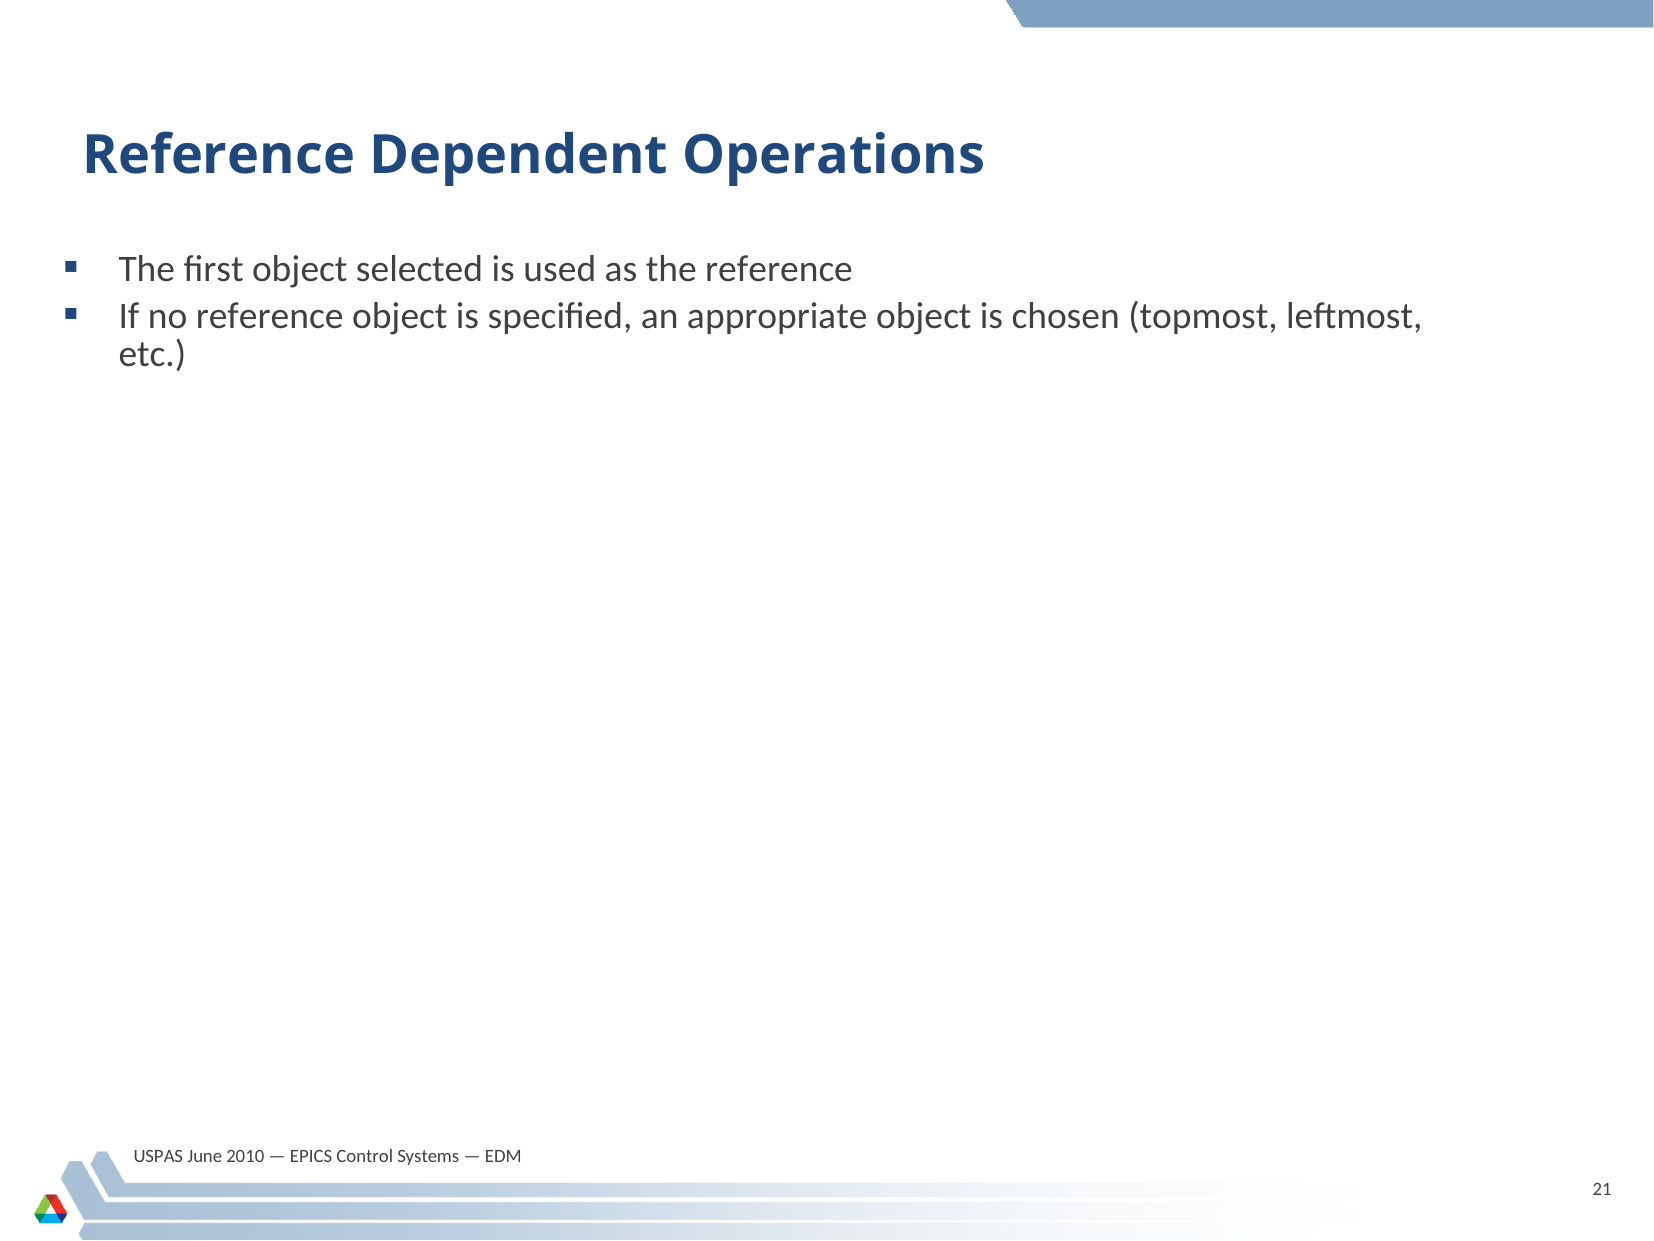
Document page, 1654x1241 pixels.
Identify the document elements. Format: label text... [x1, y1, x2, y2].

title Reference Dependent Operations [82, 49, 1571, 257]
picture [0, 0, 1654, 29]
picture [0, 1143, 1654, 1240]
list The first object selected is used as the reference If no reference object is specified, an appropriate object is chosen (topmost, leftmost, etc.) [62, 253, 1498, 799]
